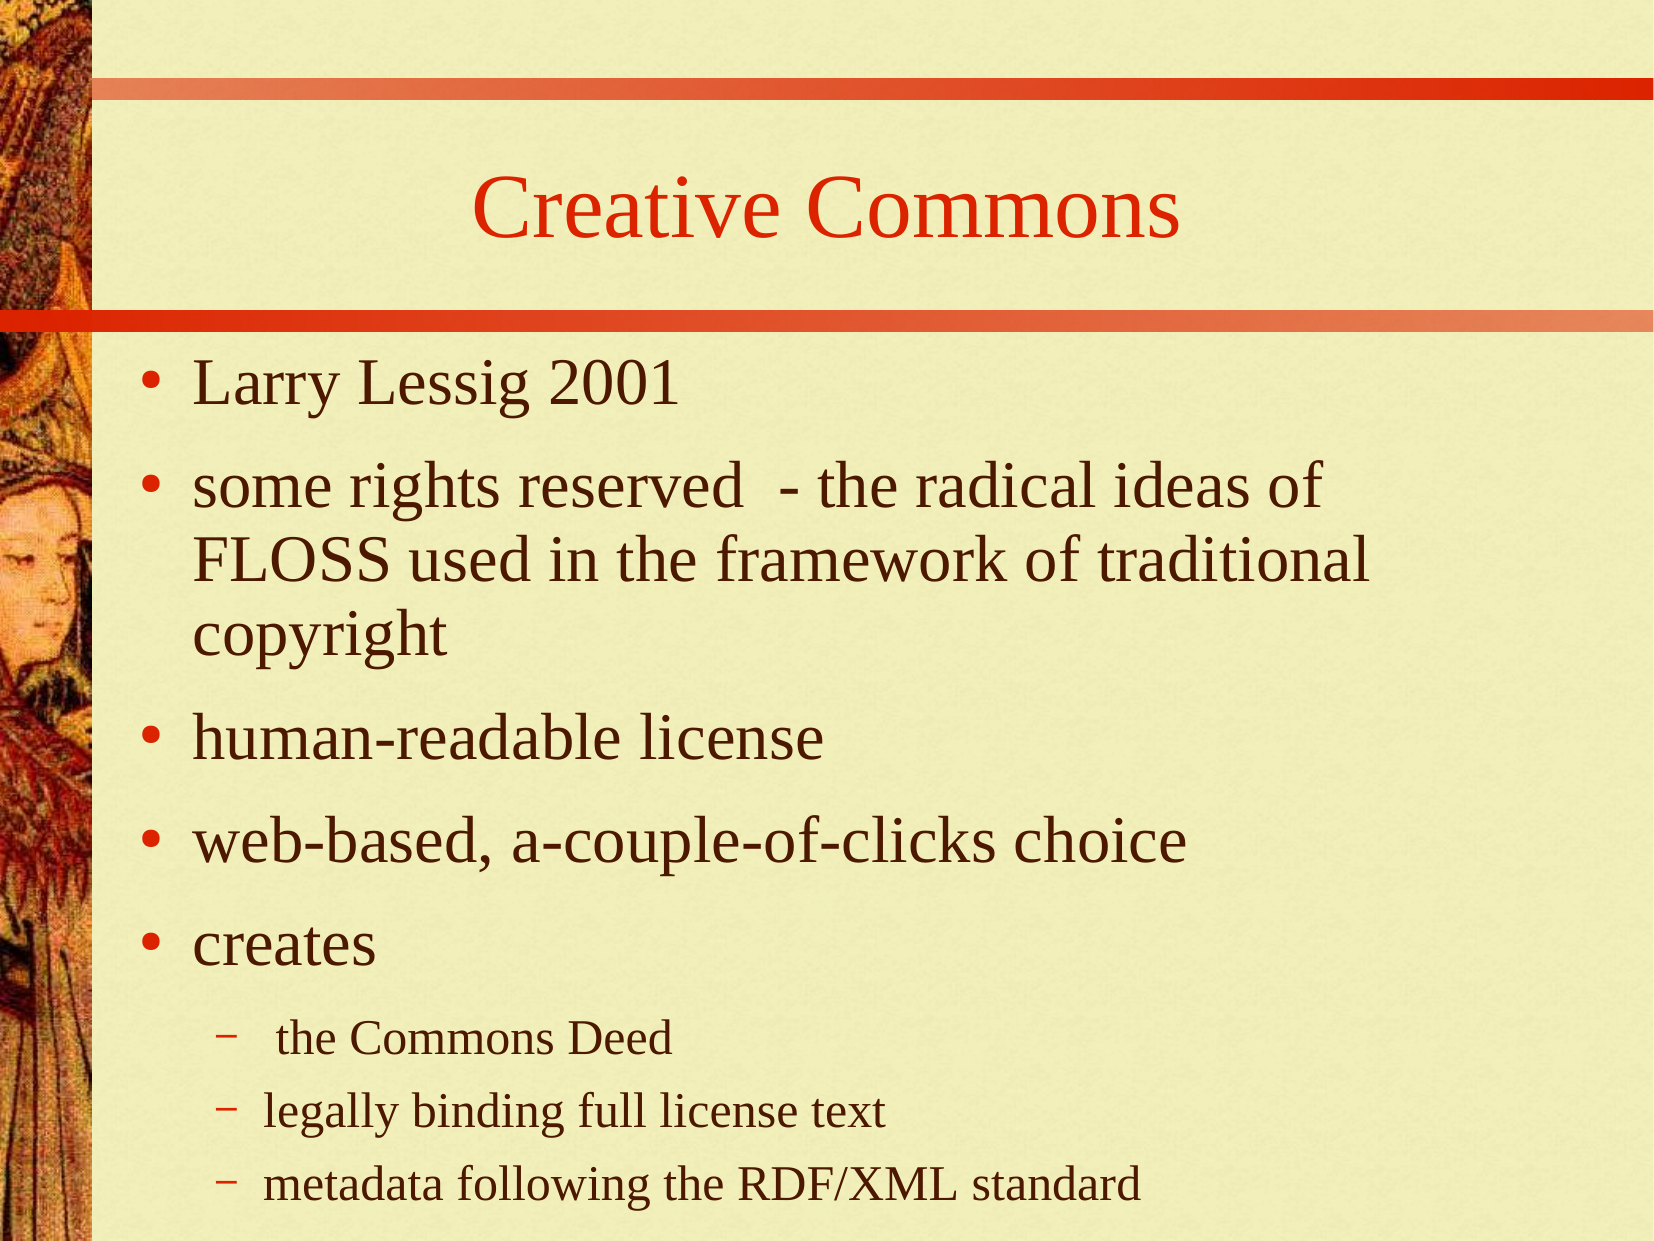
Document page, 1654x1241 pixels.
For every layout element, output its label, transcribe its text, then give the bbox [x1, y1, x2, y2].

picture [0, 332, 1654, 1241]
picture [0, 0, 1654, 310]
list Larry Lessig 2001 some rights reserved - the radical ideas of FLOSS used in the framework of traditional copyright human-readable license web-based, a-couple-of-clicks choice creates the Commons Deed legally binding full license text metadata following the RDF/XML standard [121, 344, 1534, 1211]
title Creative Commons [121, 102, 1534, 311]
